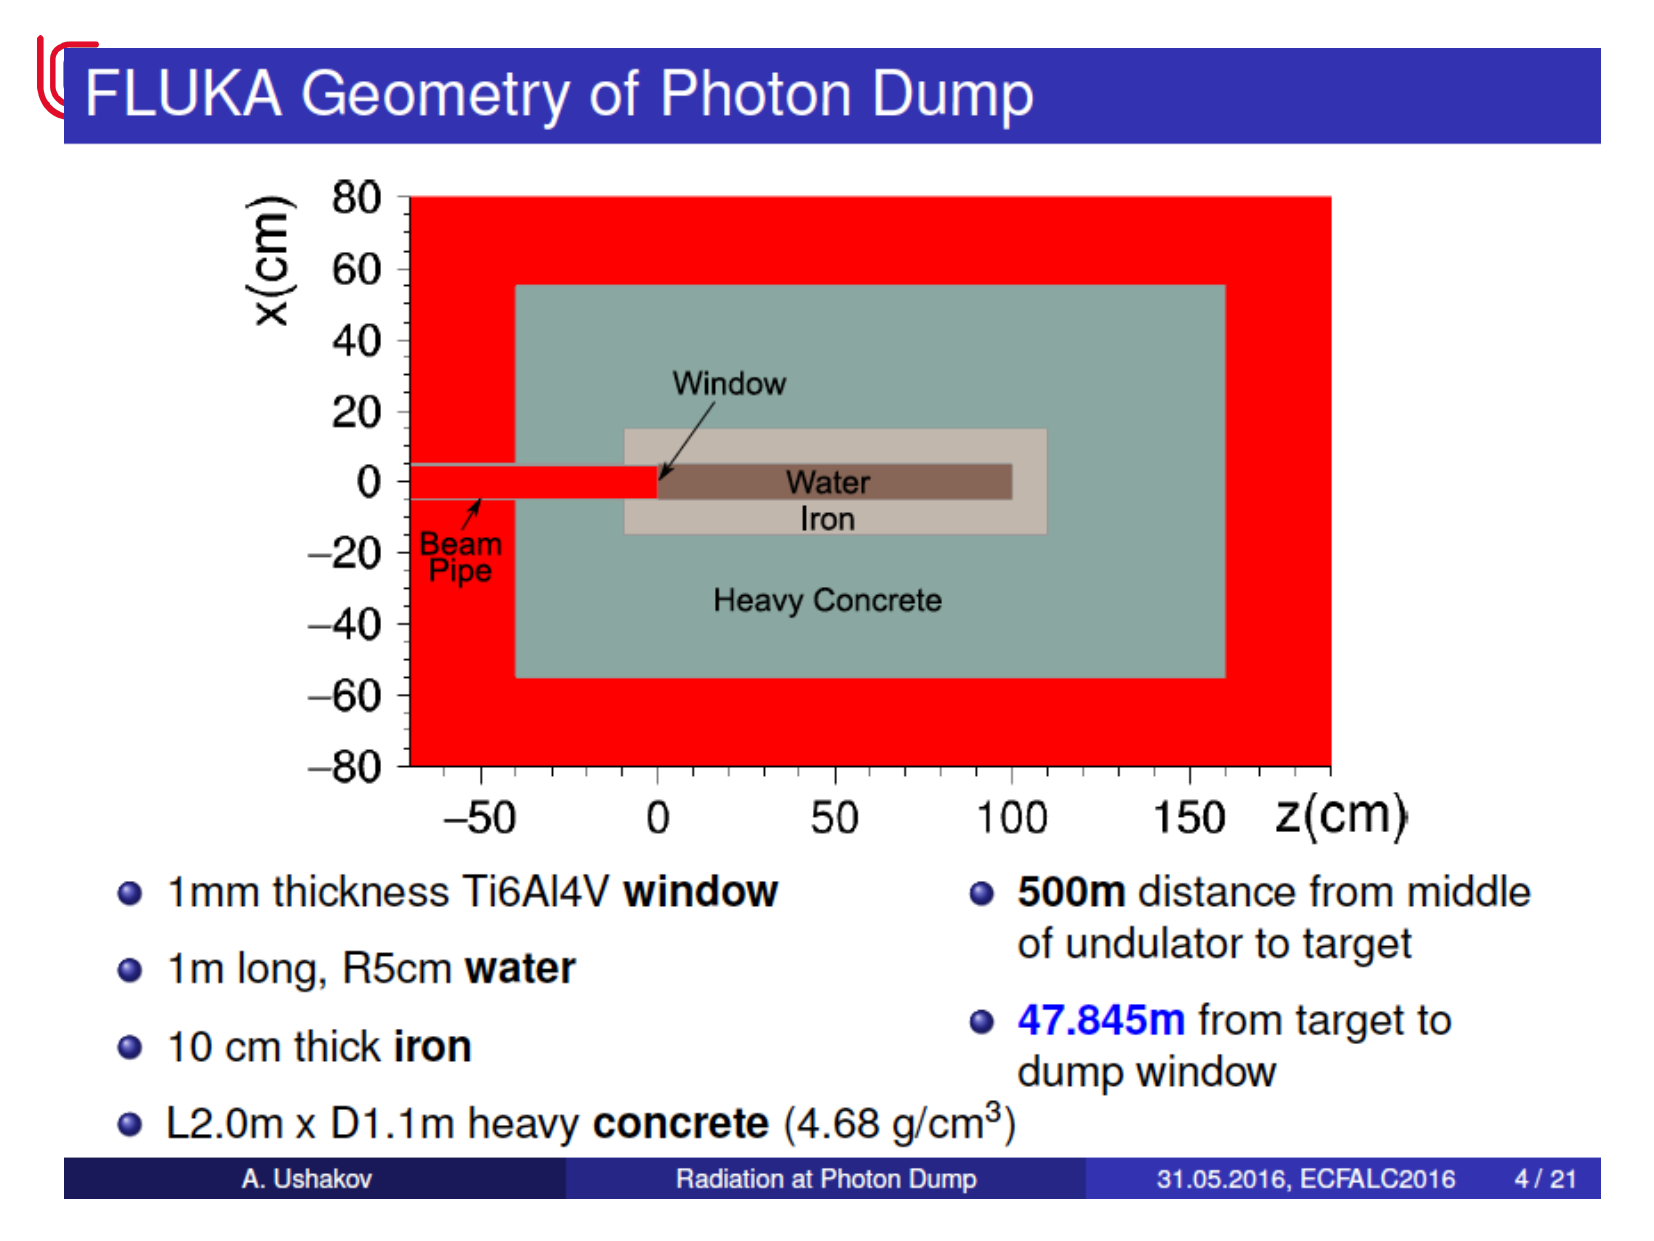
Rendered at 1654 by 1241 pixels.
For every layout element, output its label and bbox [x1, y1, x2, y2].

picture [37, 35, 1601, 1199]
